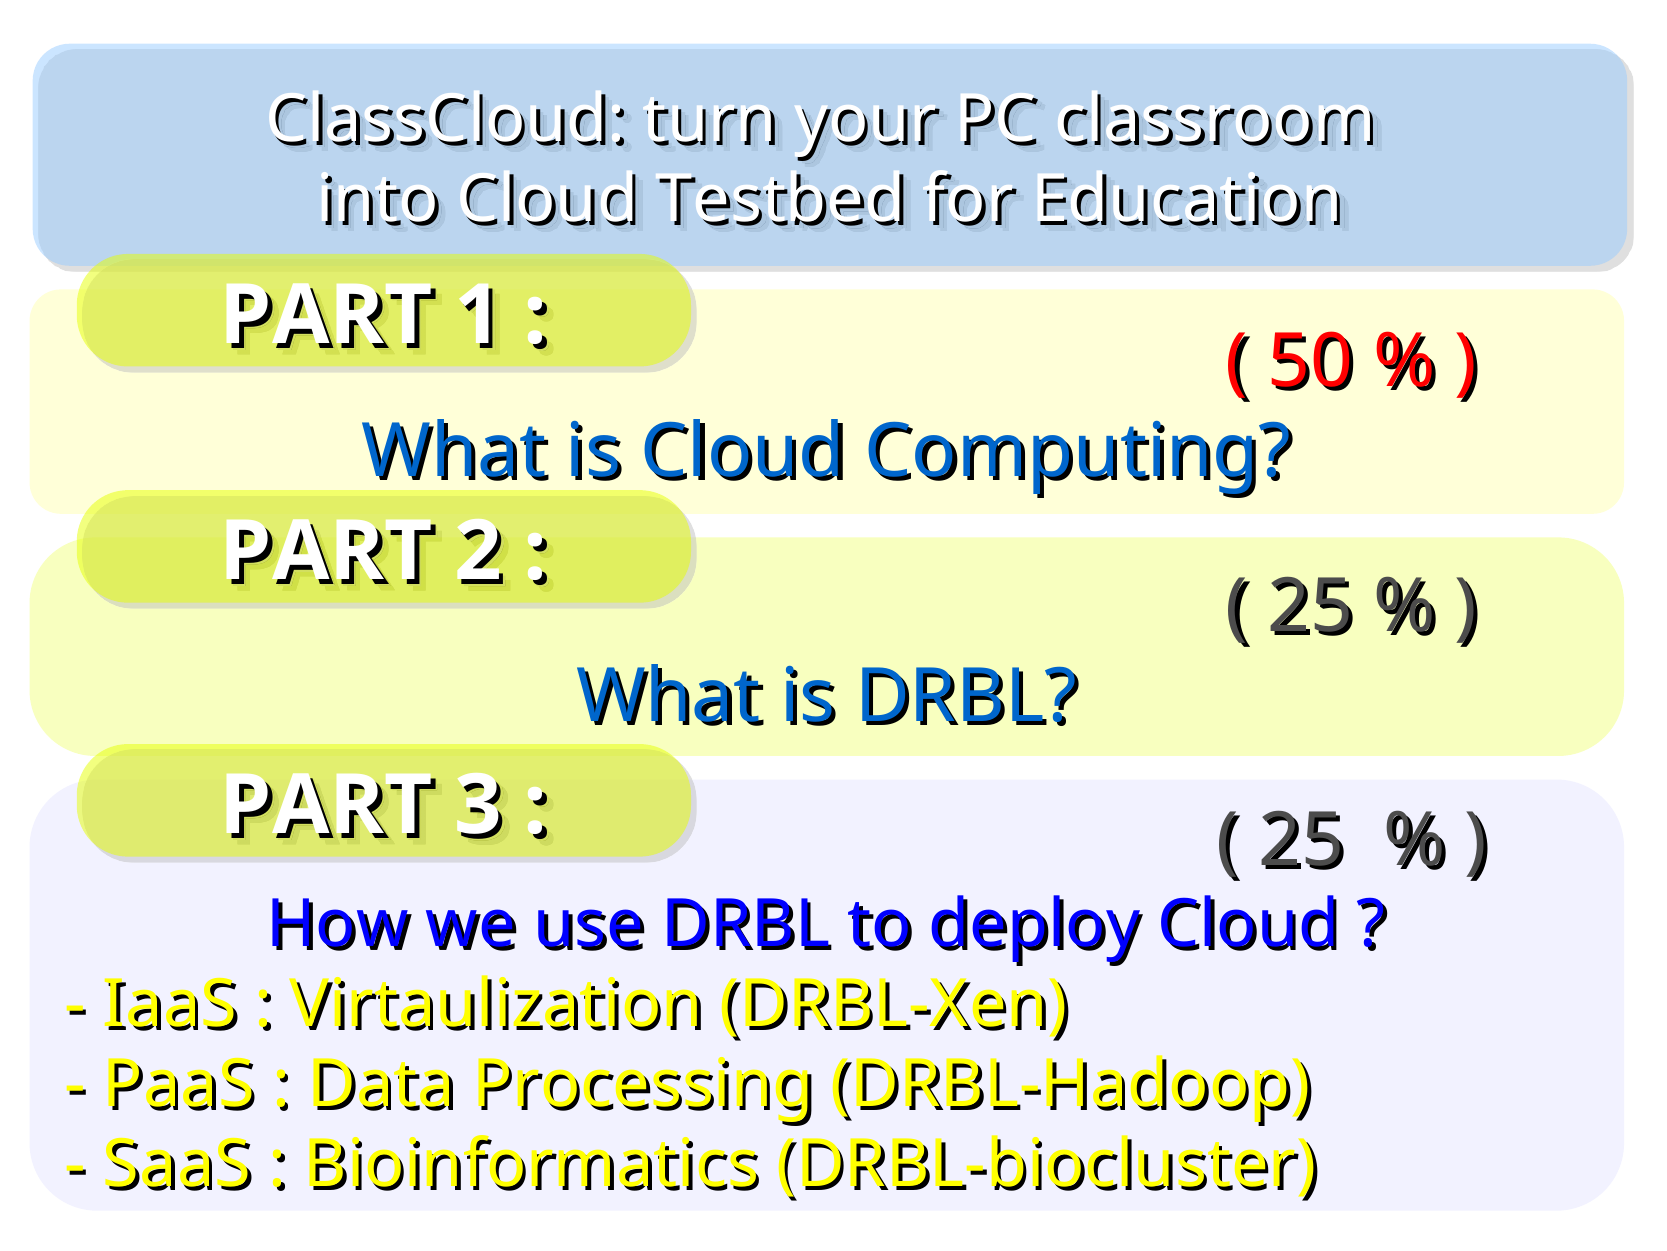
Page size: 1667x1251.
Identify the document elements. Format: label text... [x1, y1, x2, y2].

text_box PART 3 : [76, 744, 692, 857]
text_box ( 25 % ) How we use DRBL to deploy Cloud ? - IaaS : Virtaulization (DRBL-Xen) - PaaS : Data Processing (DRBL-Hadoop) - SaaS : Bioinformatics (DRBL-biocluster) [29, 779, 1625, 1211]
text_box ( 25 % ) What is DRBL? [29, 537, 1625, 756]
text_box PART 2 : [76, 490, 692, 603]
text_box ( 50 % ) What is Cloud Computing? [29, 289, 1625, 514]
text_box ClassCloud: turn your PC classroom into Cloud Testbed for Education [32, 43, 1628, 266]
text_box PART 1 : [76, 253, 692, 367]
